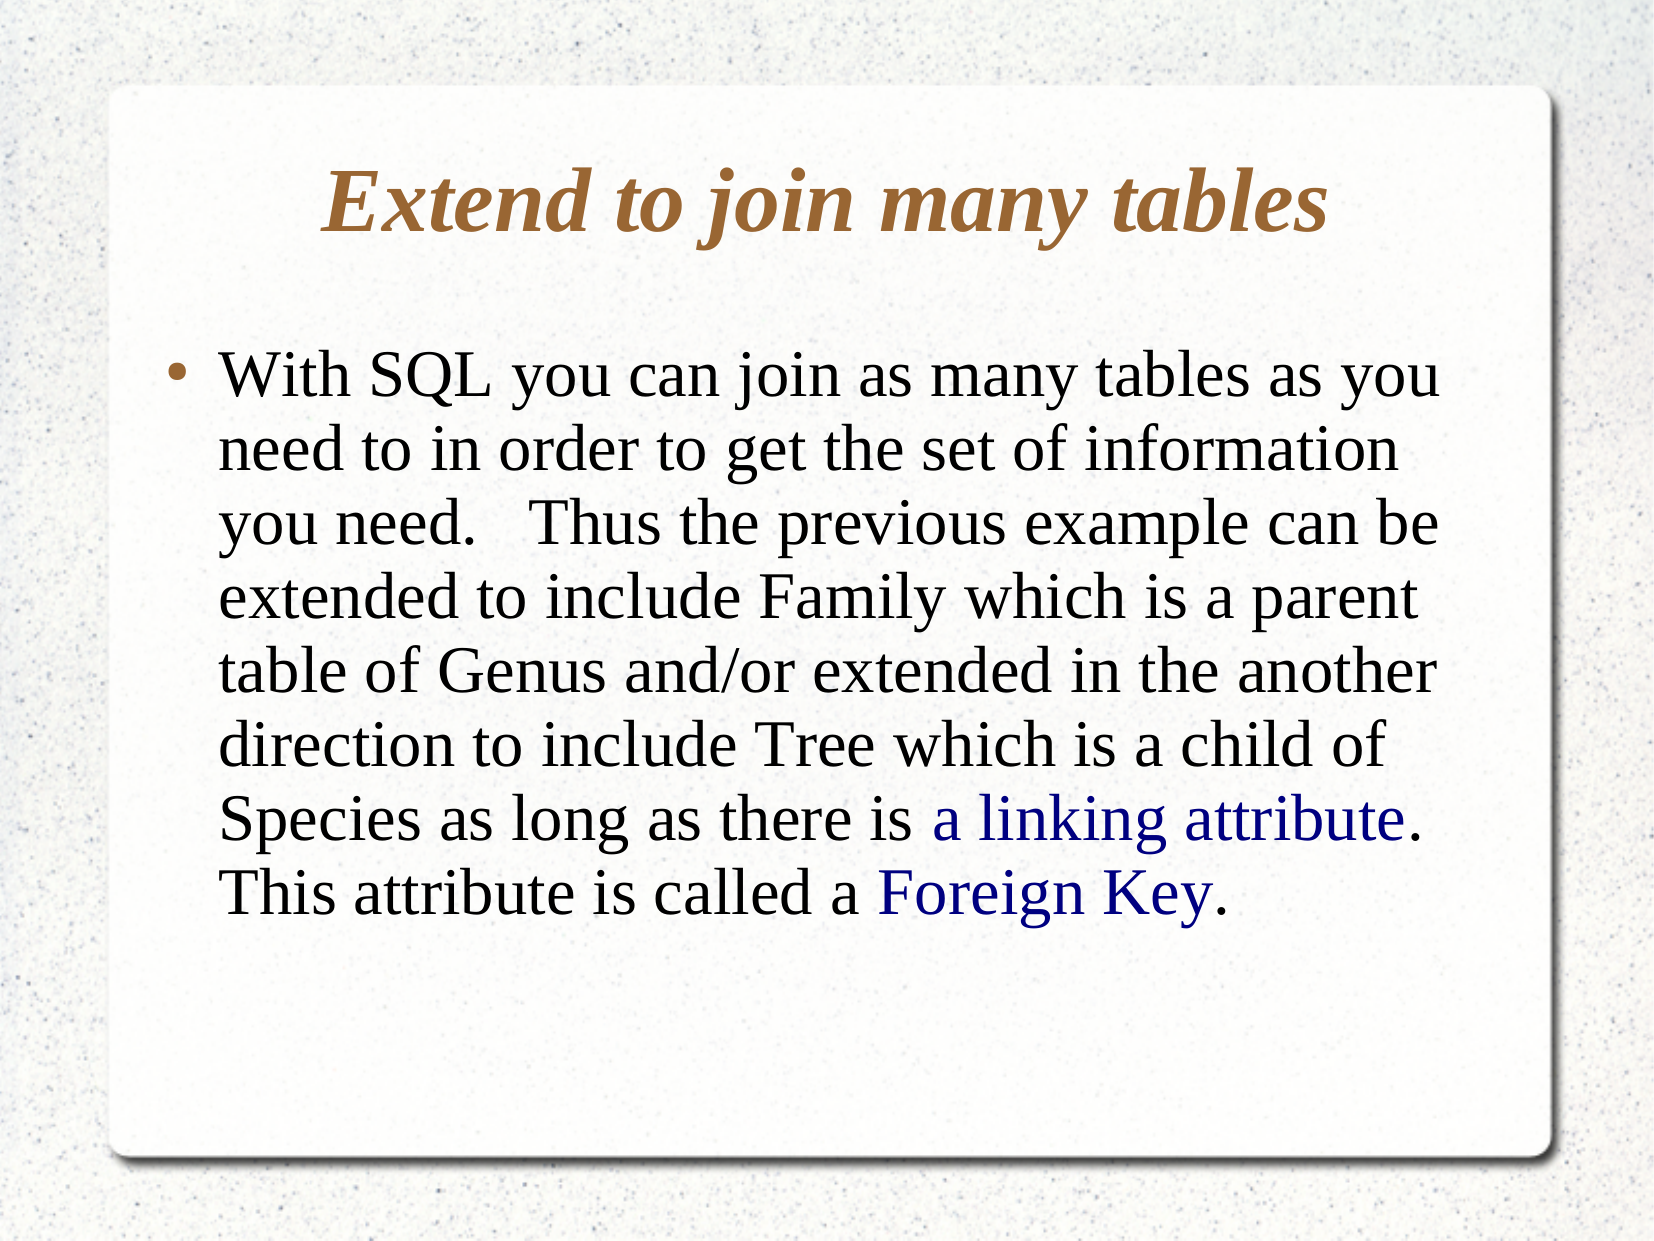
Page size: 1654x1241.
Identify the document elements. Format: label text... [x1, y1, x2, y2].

picture [0, 0, 1654, 1241]
list With SQL you can join as many tables as you need to in order to get the set of information you need. Thus the previous example can be extended to include Family which is a parent table of Genus and/or extended in the another direction to include Tree which is a child of Species as long as there is a linking attribute. This attribute is called a Foreign Key. [147, 336, 1506, 1141]
title Extend to join many tables [118, 96, 1536, 304]
